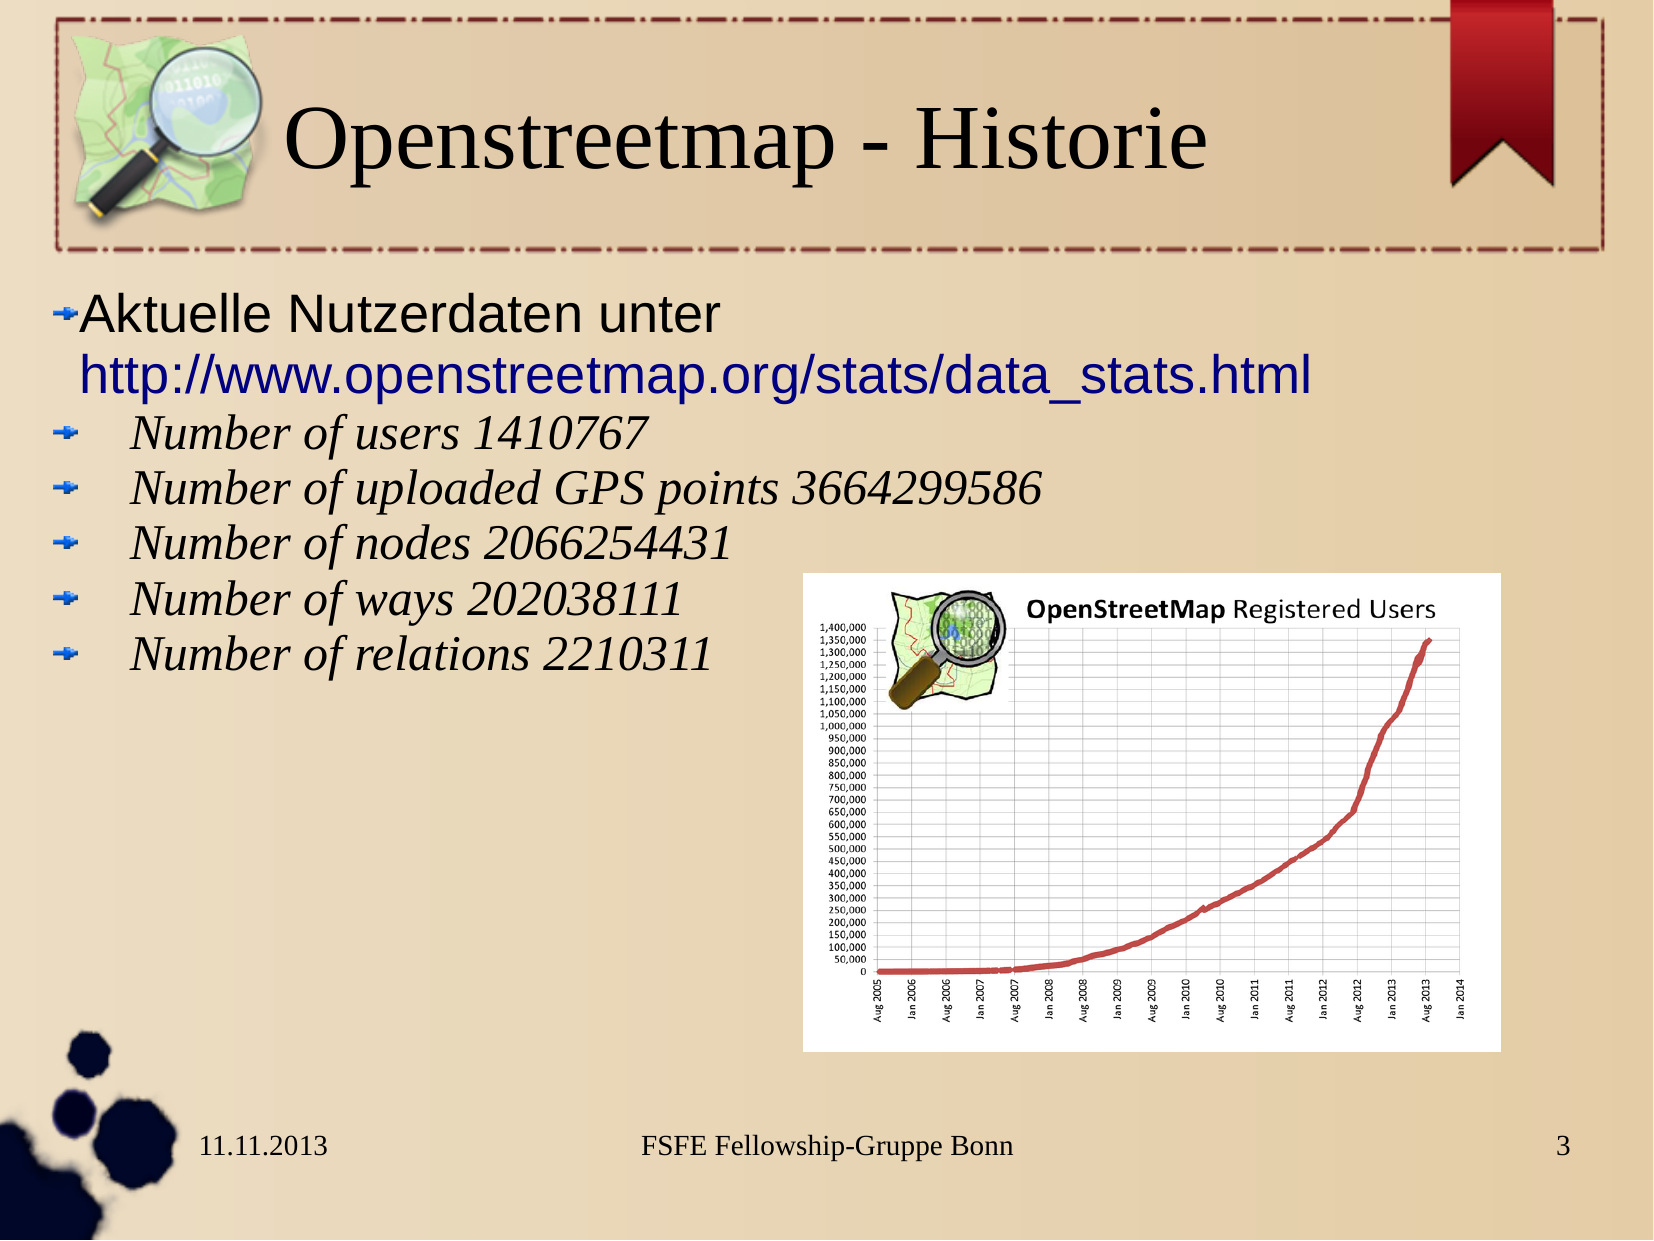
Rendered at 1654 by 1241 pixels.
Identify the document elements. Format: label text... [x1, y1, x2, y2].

subtitle Aktuelle Nutzerdaten unter http://www.openstreetmap.org/stats/data_stats.html Number of users 1410767 Number of uploaded GPS points 3664299586 Number of nodes 2066254431 Number of ways 202038111 Number of relations 2210311 [47, 283, 1536, 1003]
picture [0, 0, 1654, 1240]
title Openstreetmap - Historie [272, 47, 1412, 229]
